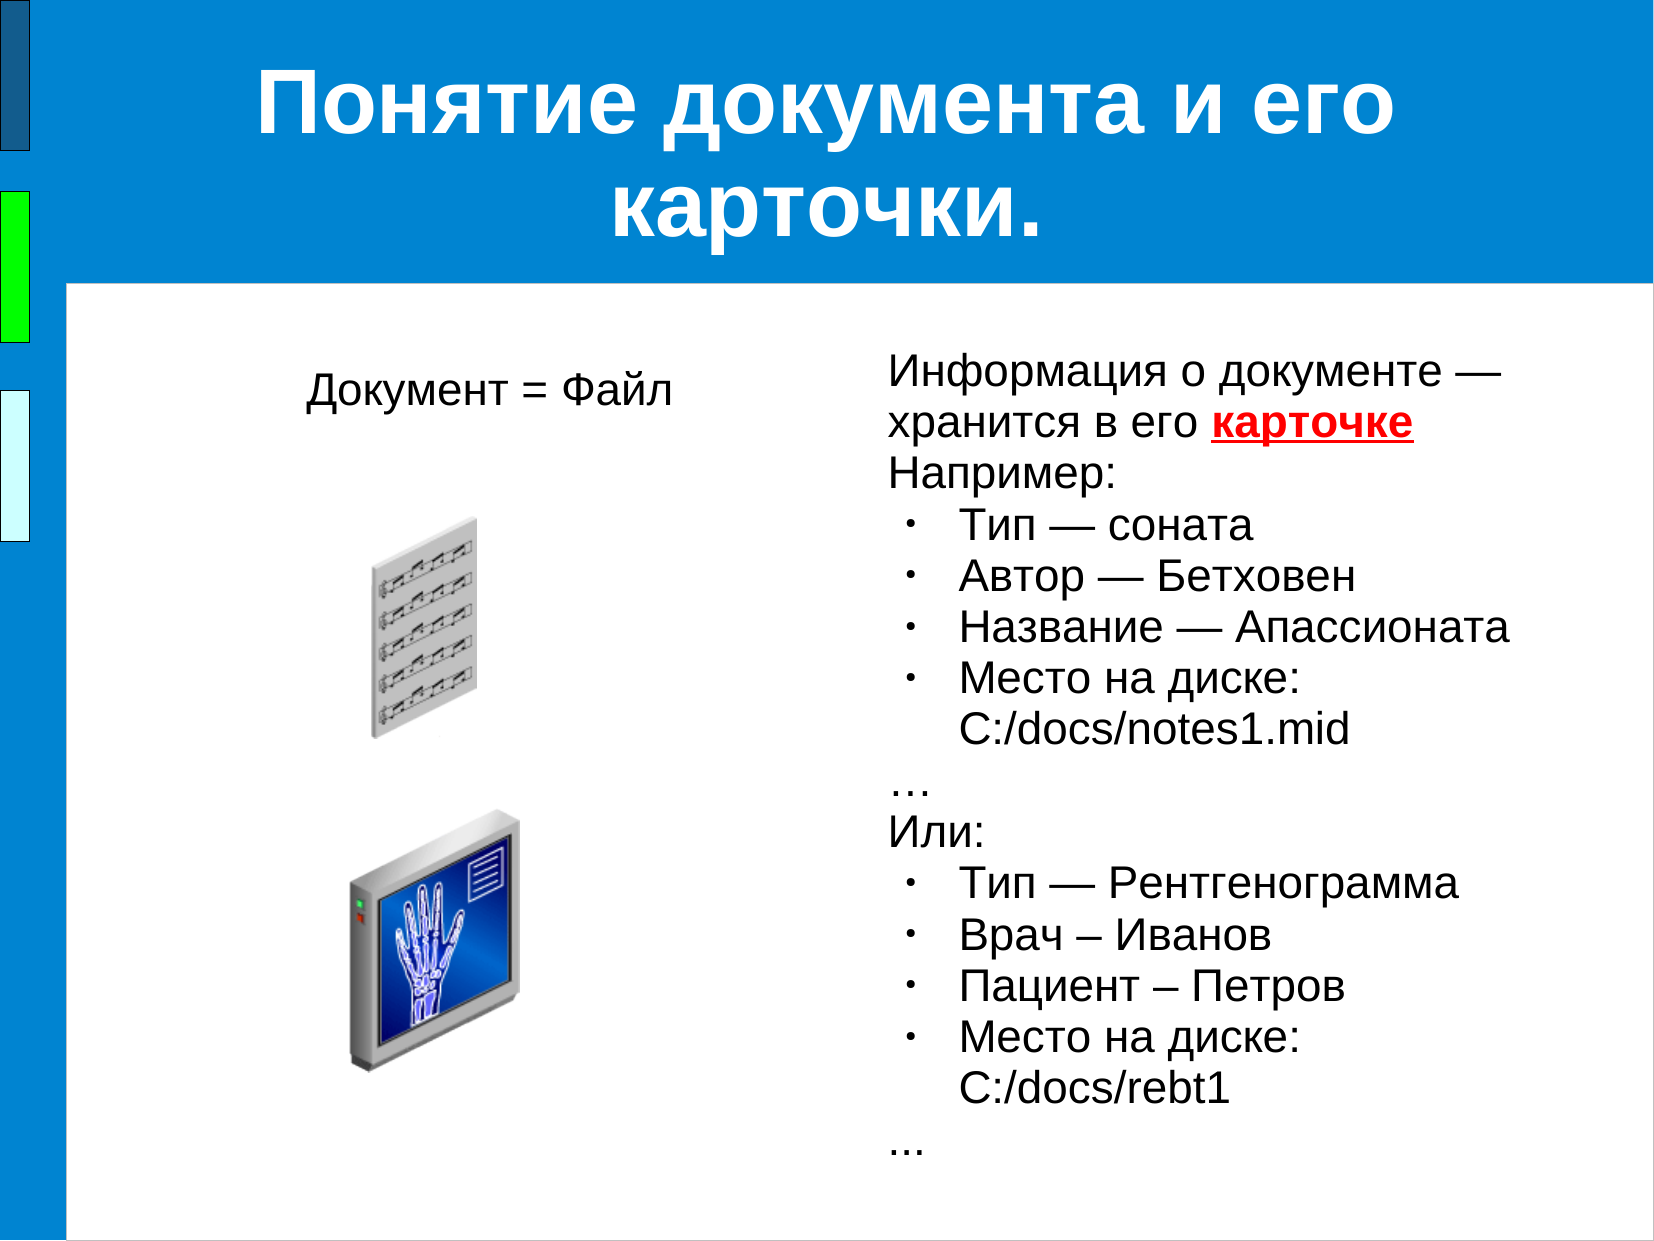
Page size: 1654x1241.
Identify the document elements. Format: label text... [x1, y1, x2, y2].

title Понятие документа и его карточки. [82, 49, 1571, 257]
list Информация о документе — хранится в его карточке Например: Тип — соната Автор — Бетховен Название — Апассионата Место на диске: С:/docs/notes1.mid … Или: Тип — Рентгенограмма Врач – Иванов Пациент – Петров Место на диске: С:/docs/rebt1 ... [858, 344, 1548, 1165]
list Документ = Файл [121, 344, 811, 1164]
